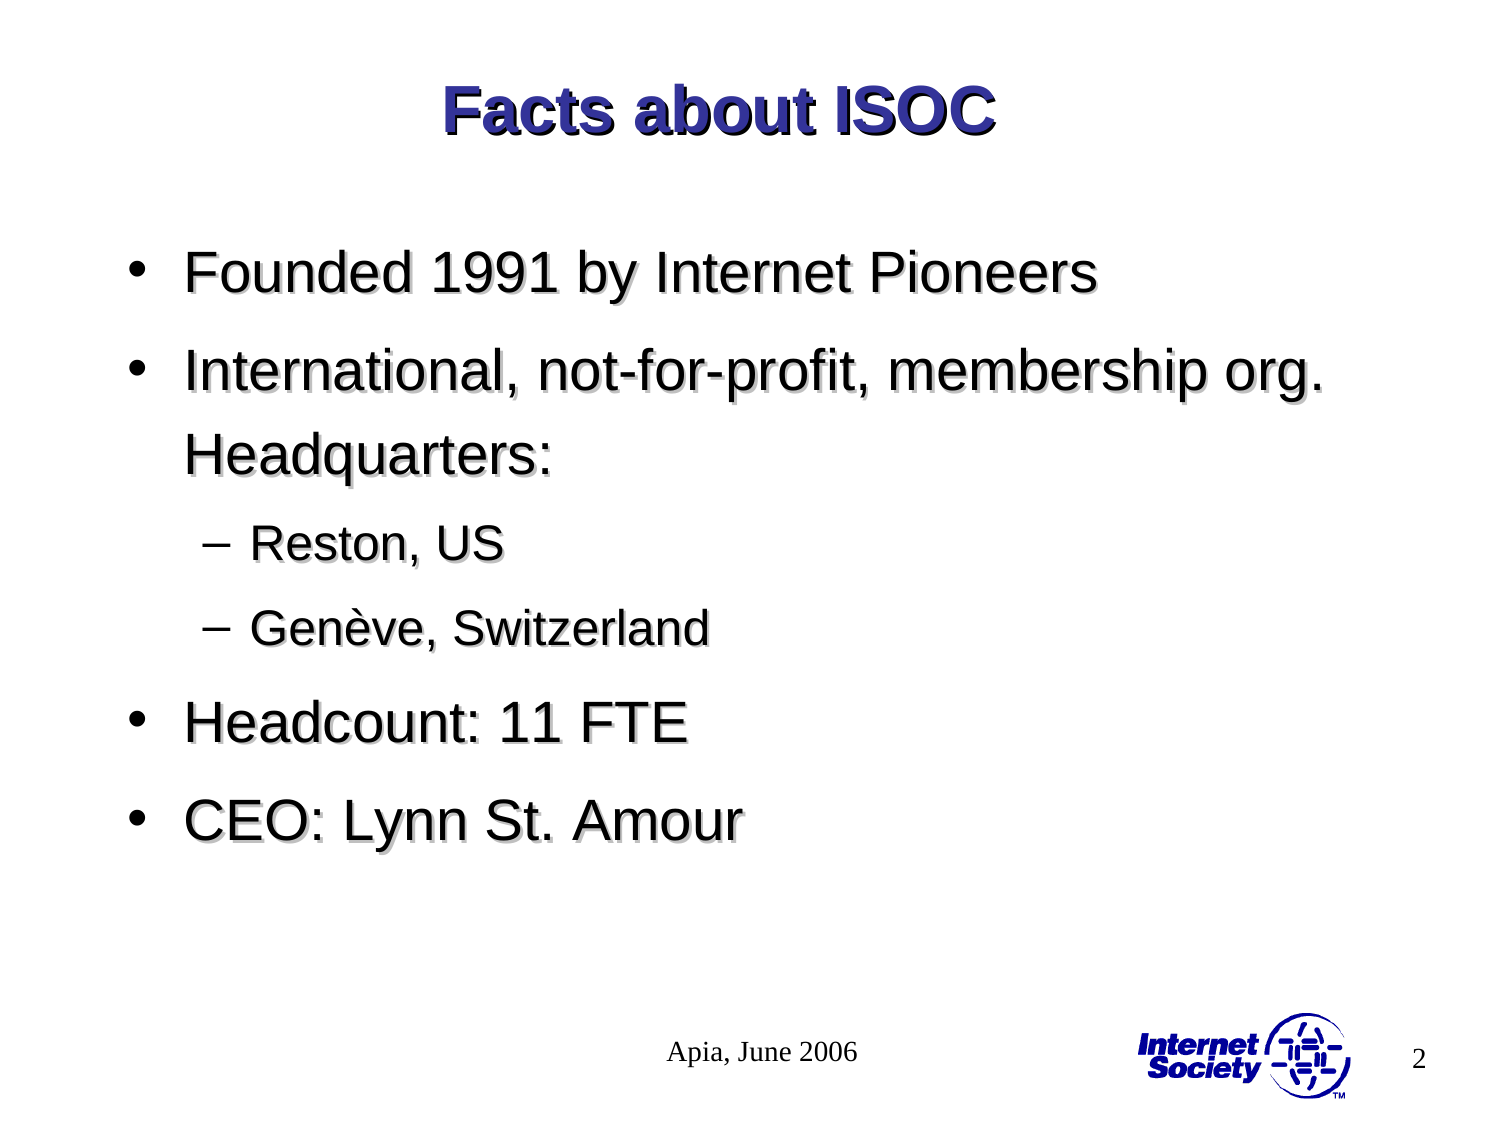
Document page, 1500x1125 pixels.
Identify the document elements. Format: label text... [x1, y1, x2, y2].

text_box Apia, June 2006 [512, 1025, 1013, 1101]
title Facts about ISOC [99, 24, 1375, 188]
picture [1137, 1012, 1351, 1099]
list Founded 1991 by Internet Pioneers International, not-for-profit, membership org. Headquarters: Reston, US Genève, Switzerland Headcount: 11 FTE CEO: Lynn St. Amour [112, 212, 1388, 1000]
